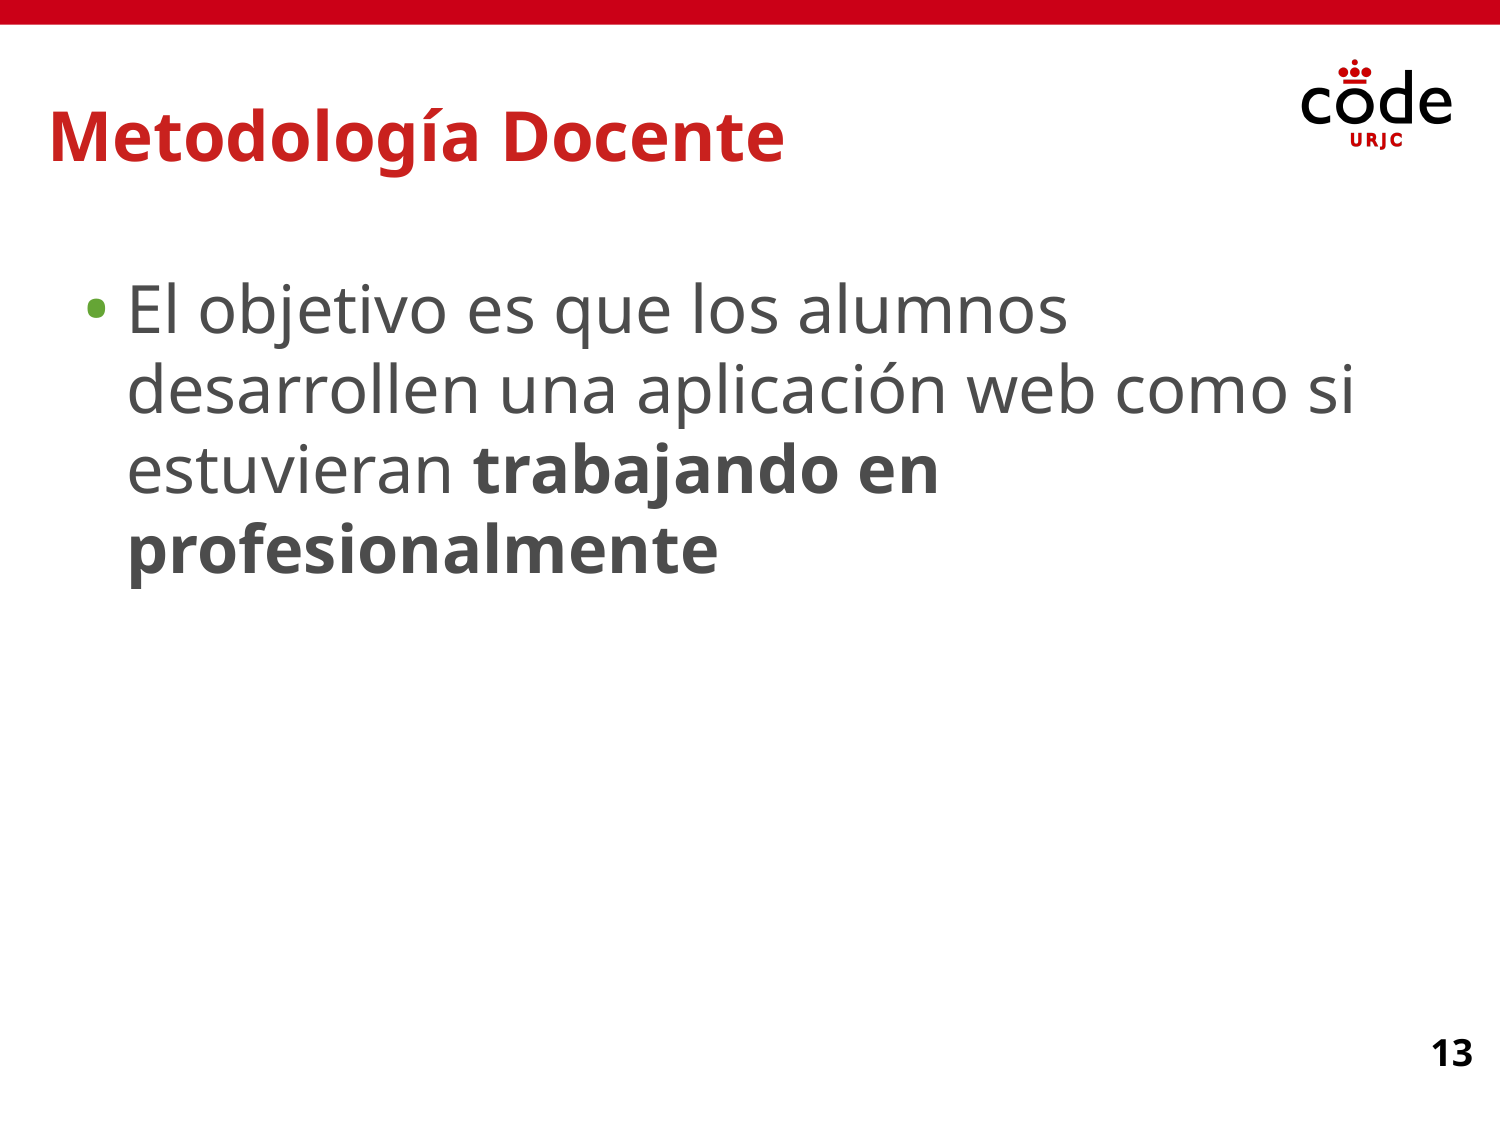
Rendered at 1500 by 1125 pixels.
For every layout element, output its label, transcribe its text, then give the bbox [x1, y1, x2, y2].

title Metodología Docente [32, 79, 1383, 189]
list El objetivo es que los alumnos desarrollen una aplicación web como si estuvieran trabajando en profesionalmente [51, 259, 1436, 1013]
picture [1284, 50, 1468, 161]
